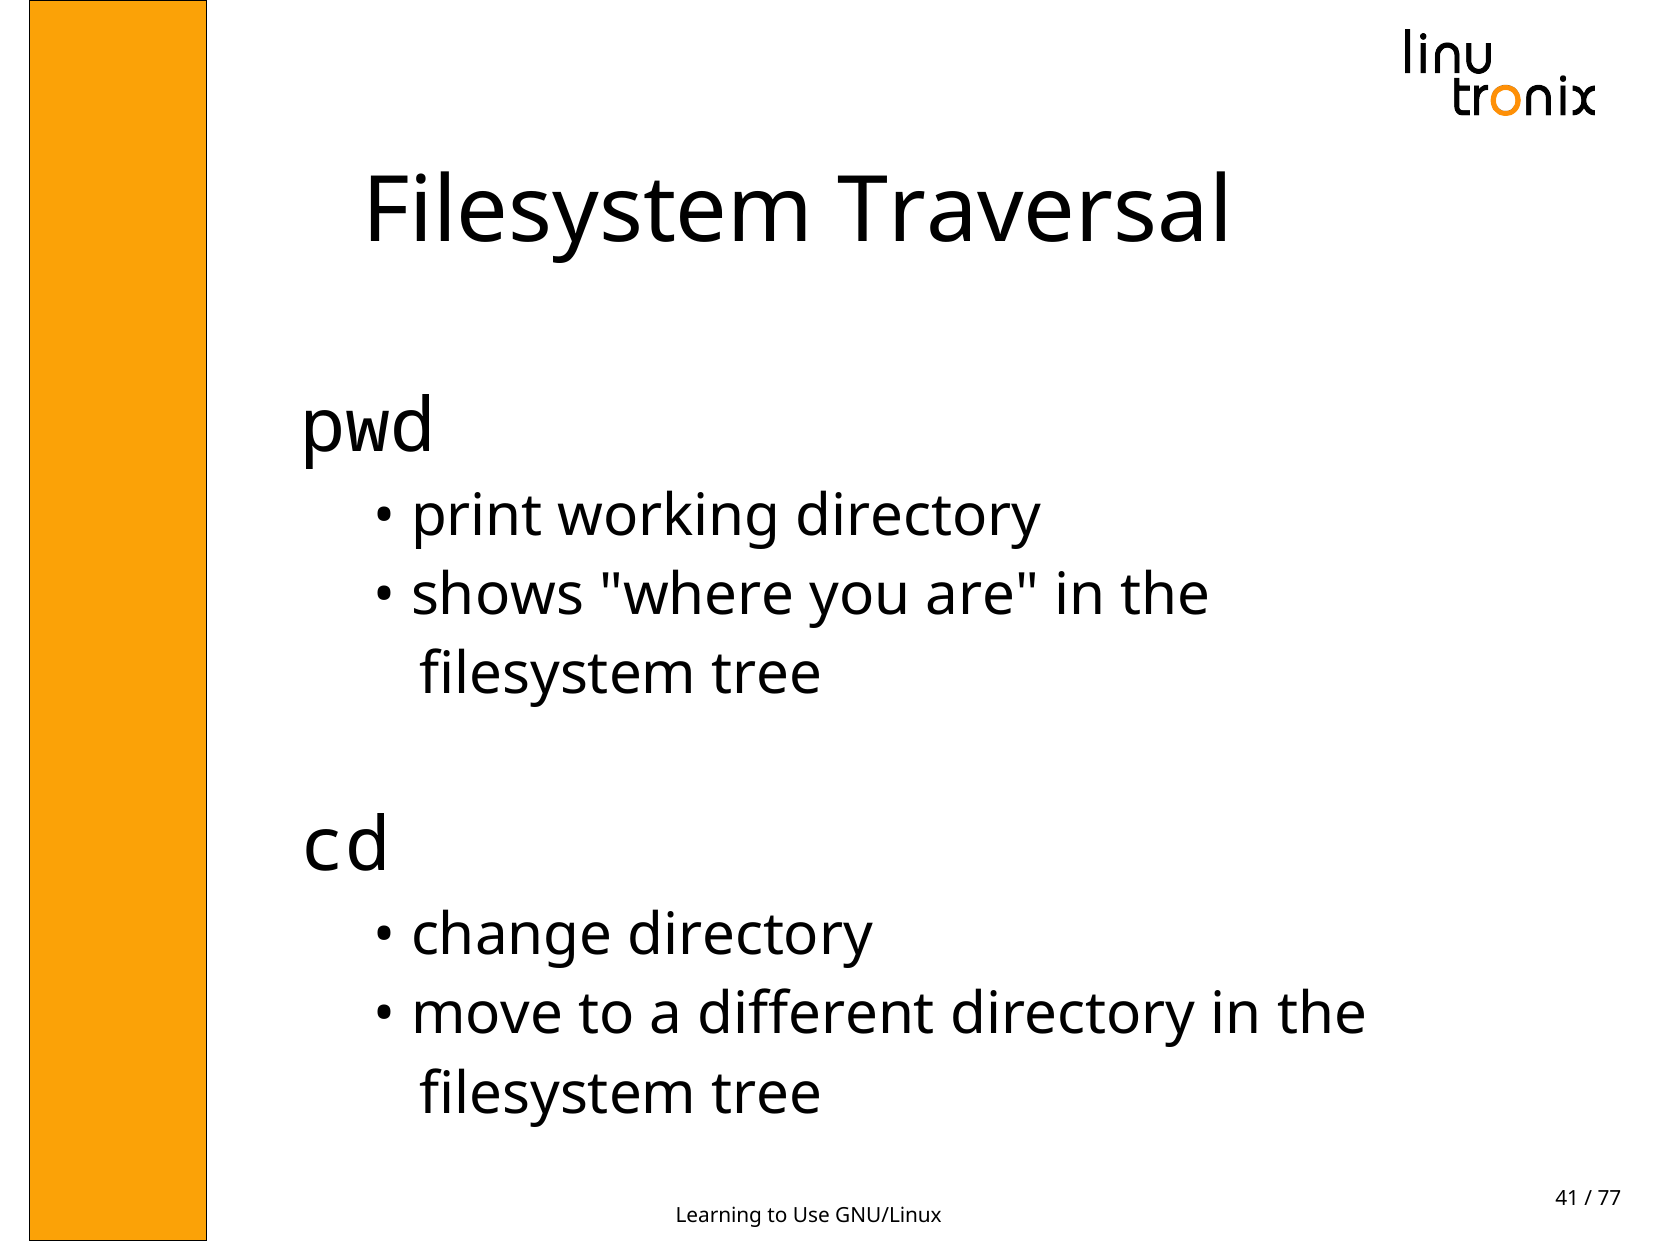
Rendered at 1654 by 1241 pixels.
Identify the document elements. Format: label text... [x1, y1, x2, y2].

text_box pwd • print working directory • shows "where you are" in the filesystem tree cd • change directory • move to a different directory in the filesystem tree [300, 370, 1557, 1020]
text_box Filesystem Traversal [362, 143, 1292, 263]
picture [1405, 29, 1595, 116]
